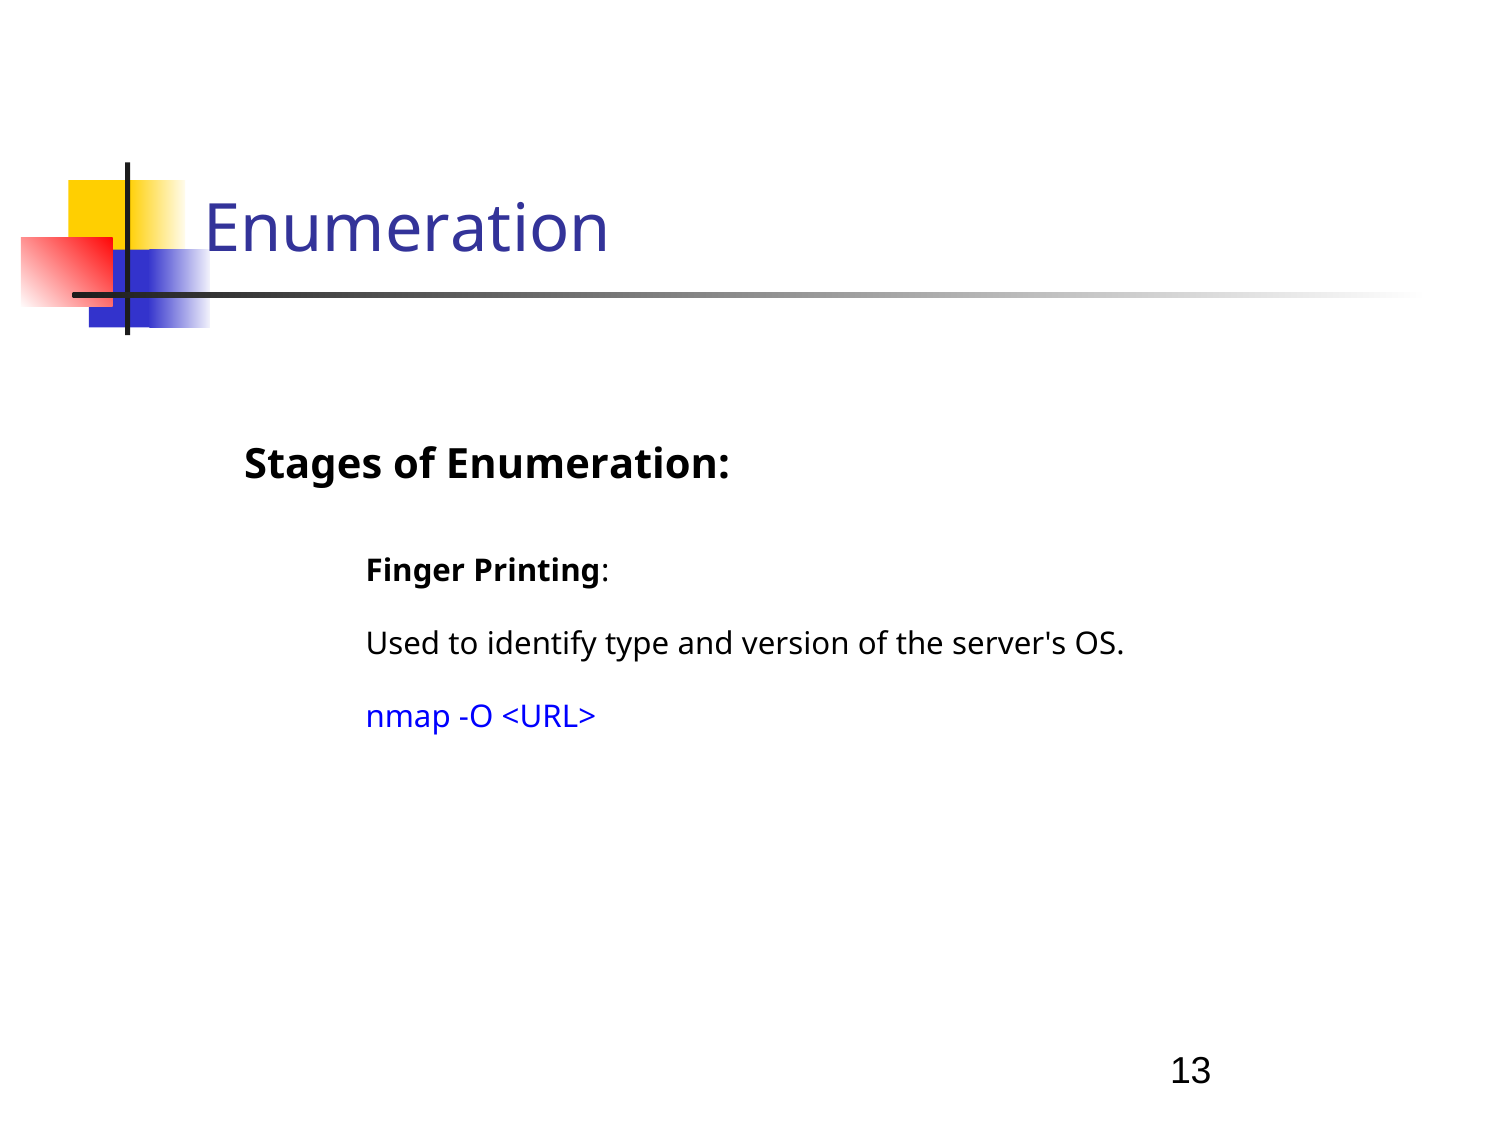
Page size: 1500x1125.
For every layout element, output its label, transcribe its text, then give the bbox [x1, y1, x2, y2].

title Enumeration [188, 35, 1468, 276]
list Stages of Enumeration: Finger Printing: Used to identify type and version of the server's OS. nmap -O <URL> [229, 365, 1434, 1034]
